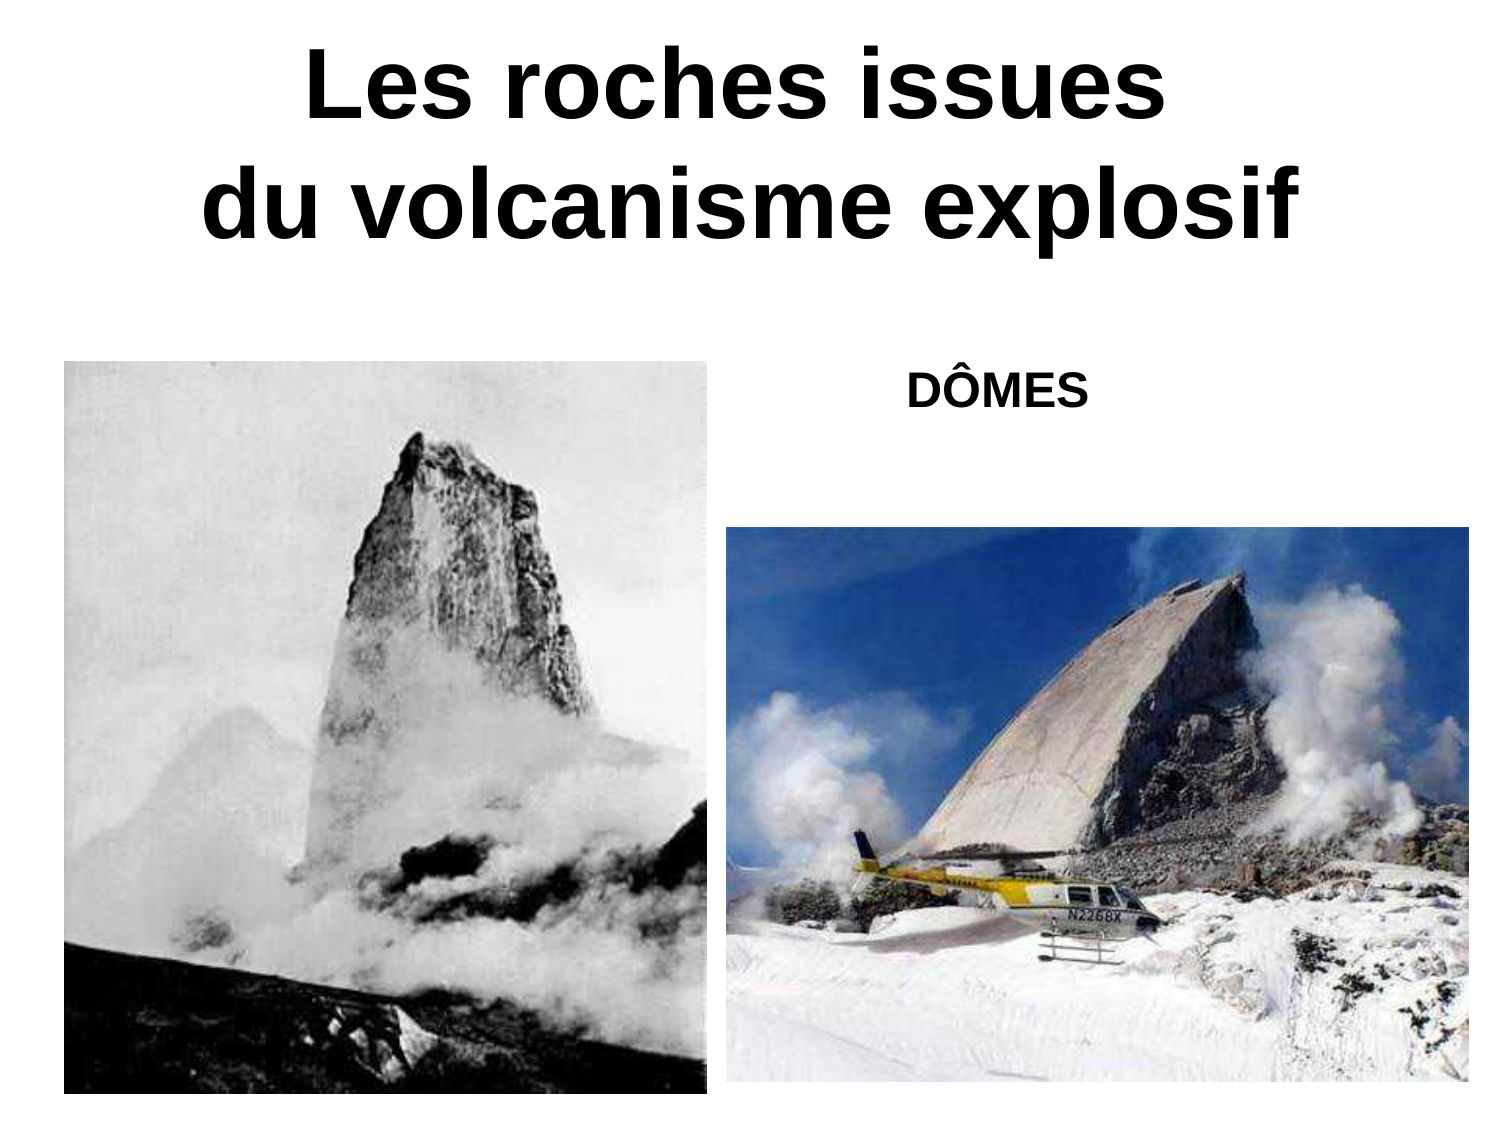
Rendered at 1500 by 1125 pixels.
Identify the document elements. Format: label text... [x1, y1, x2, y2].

title Les roches issues du volcanisme explosif [75, 11, 1426, 267]
text_box DÔMES [891, 349, 1105, 426]
picture [726, 527, 1469, 1082]
picture [64, 361, 707, 1094]
